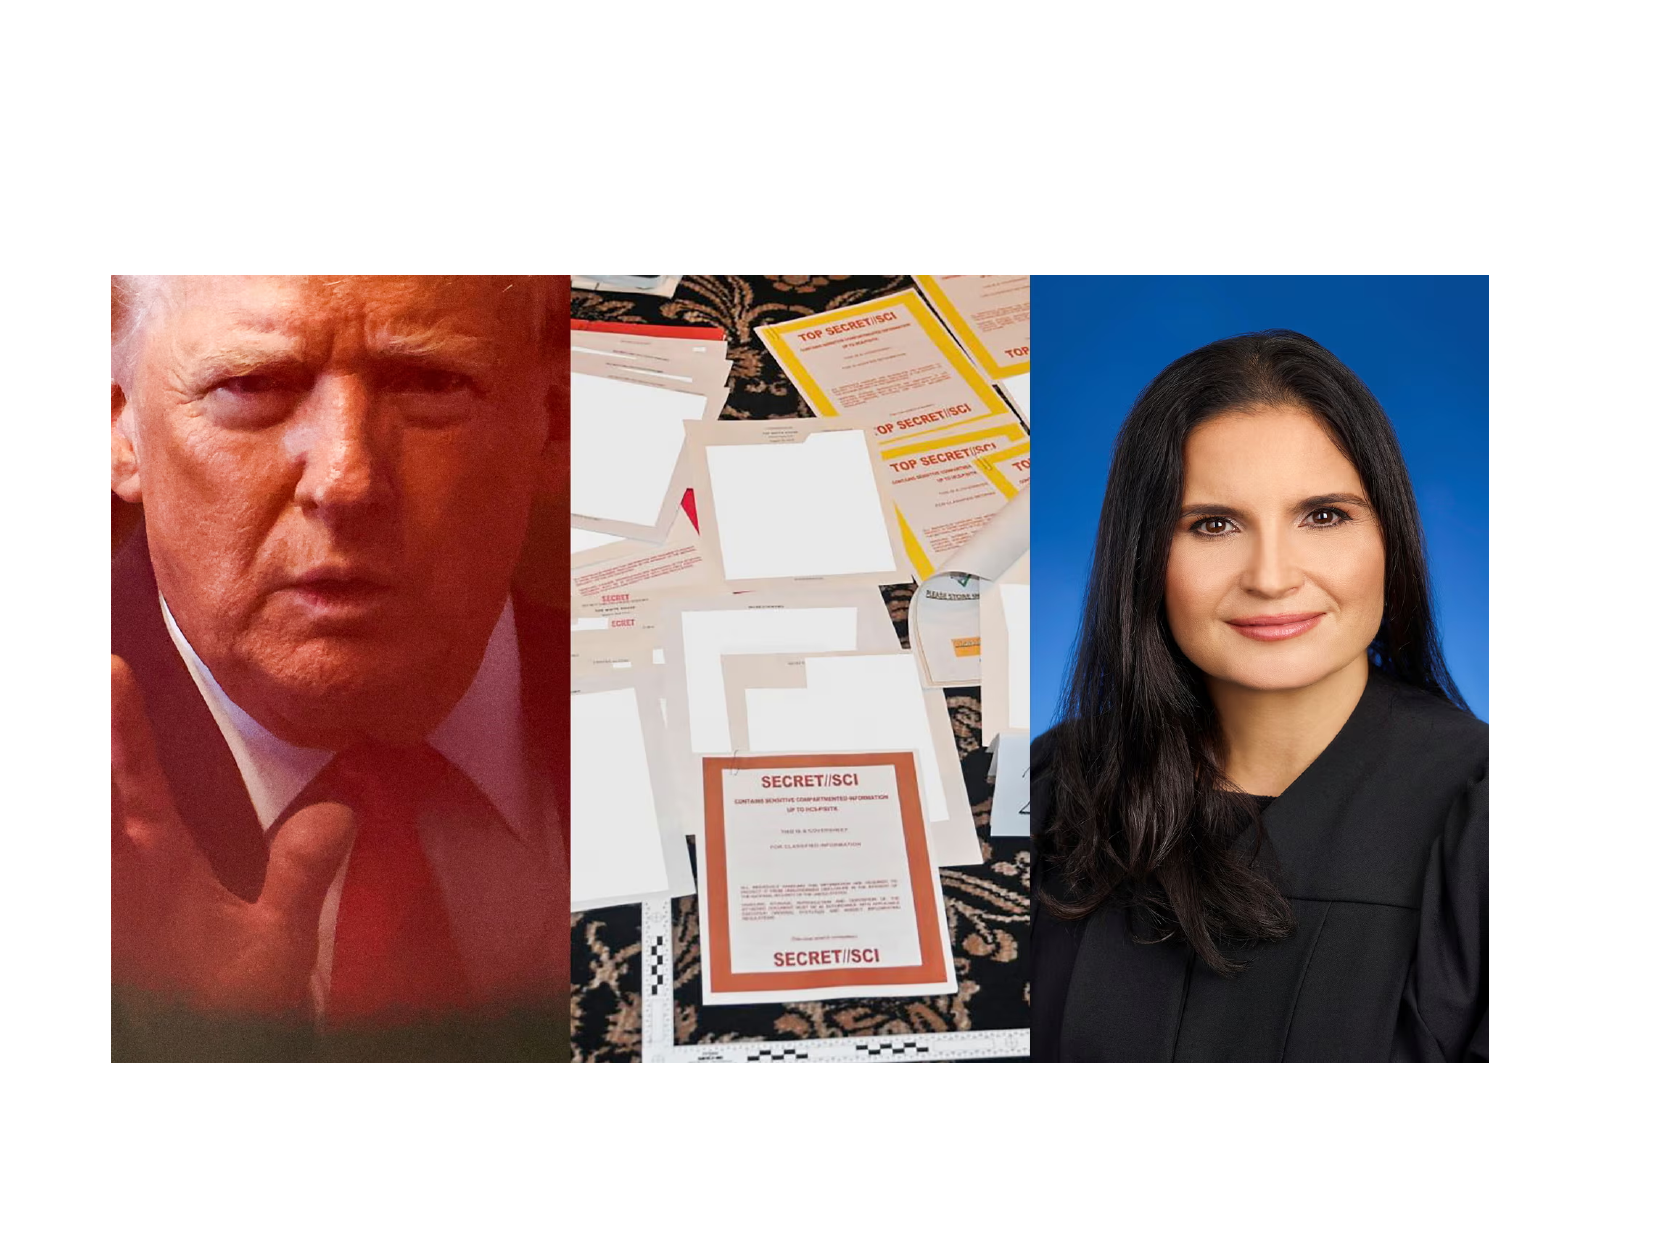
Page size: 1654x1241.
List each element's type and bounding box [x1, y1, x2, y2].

picture [111, 275, 1489, 1063]
